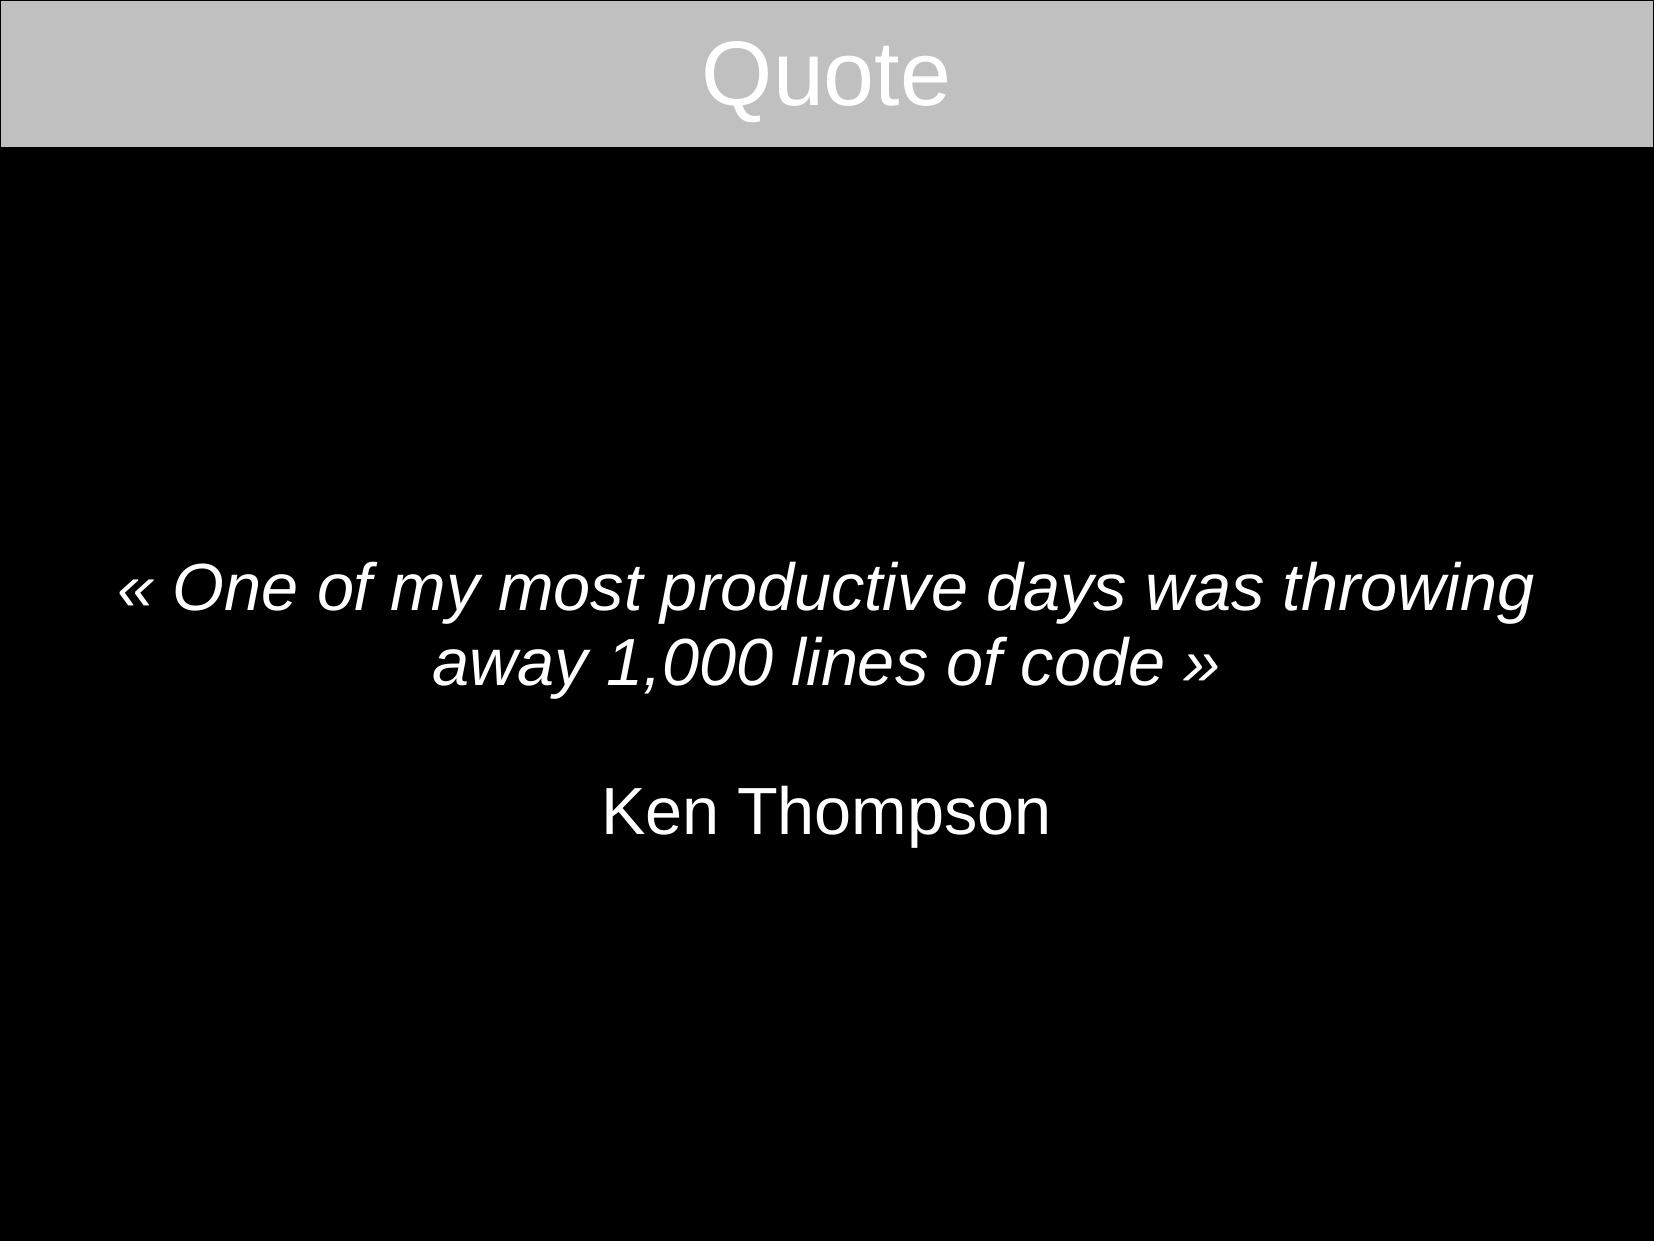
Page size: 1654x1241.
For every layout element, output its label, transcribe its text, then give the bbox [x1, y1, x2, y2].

subtitle « One of my most productive days was throwing away 1,000 lines of code » Ken Thompson [82, 290, 1571, 1109]
title Quote [0, 0, 1654, 148]
